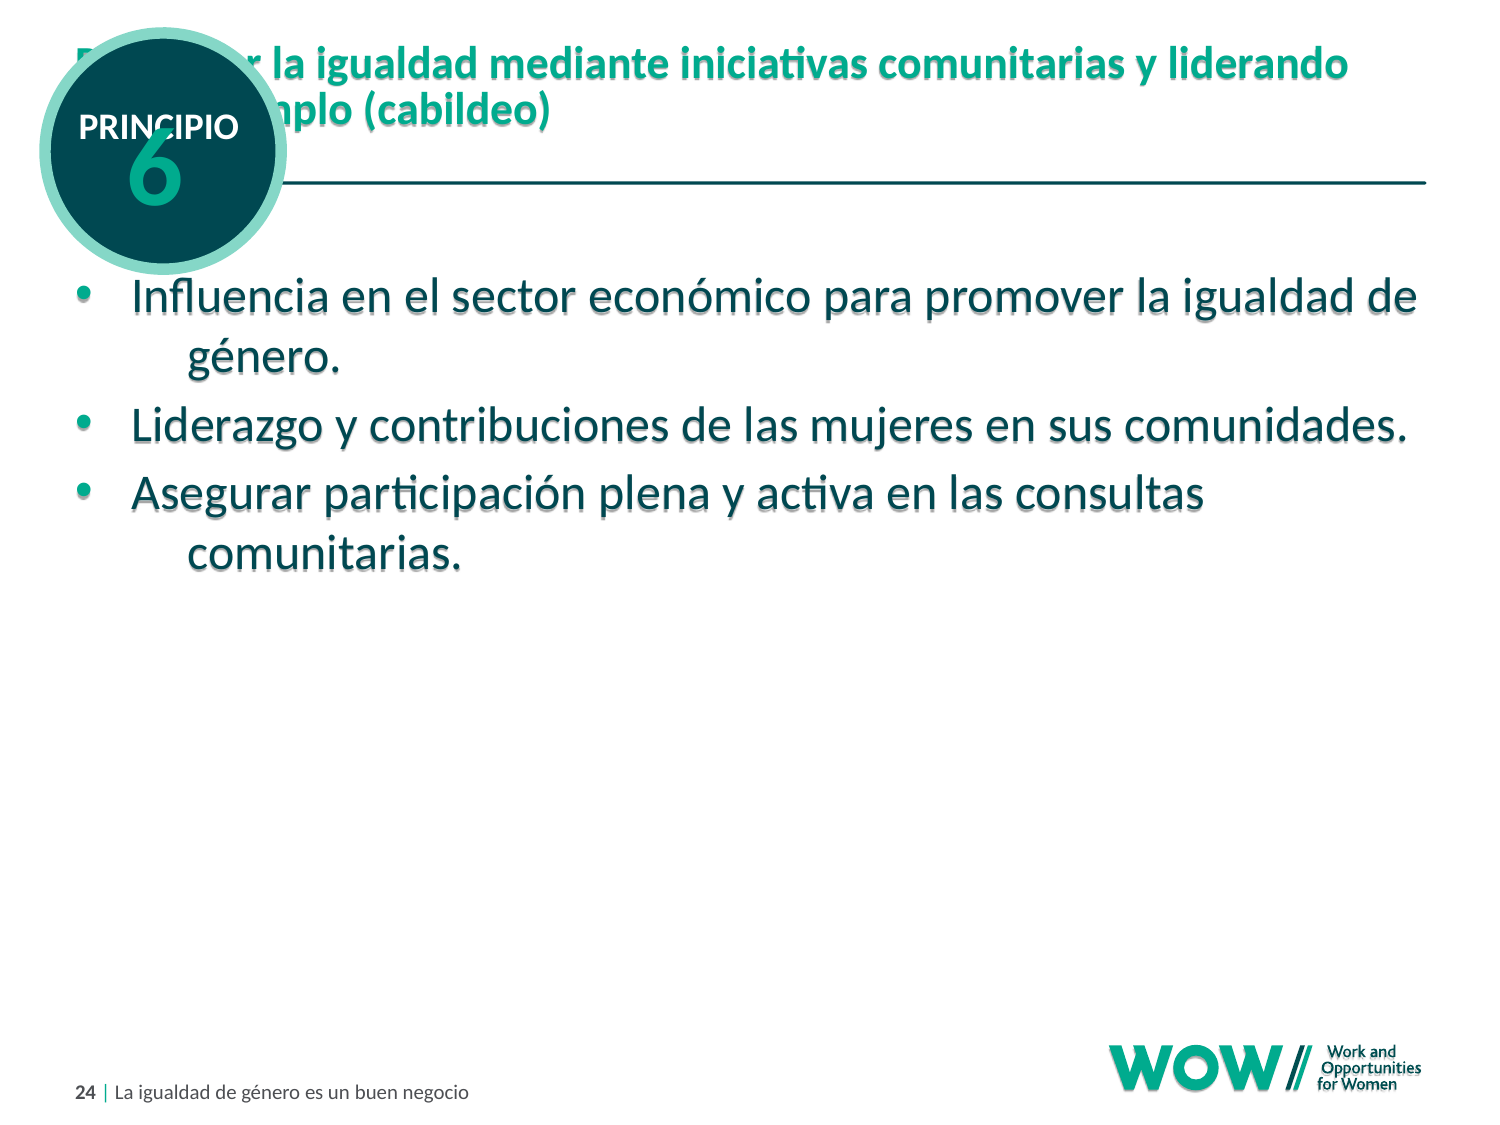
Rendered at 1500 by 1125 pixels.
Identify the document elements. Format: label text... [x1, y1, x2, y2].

list Influencia en el sector económico para promover la igualdad de género. Liderazgo y contribuciones de las mujeres en sus comunidades. Asegurar participación plena y activa en las consultas comunitarias. [75, 342, 1095, 1009]
text_box [64, 216, 262, 270]
text_box PRINCIPIO 6 [29, 65, 297, 216]
text_box [78, 32, 244, 65]
title Promover la igualdad mediante iniciativas comunitarias y liderando con el ejemplo (cabildeo) [342, 74, 1382, 188]
text_box 24 | La igualdad de género es un buen negocio [75, 1045, 700, 1106]
